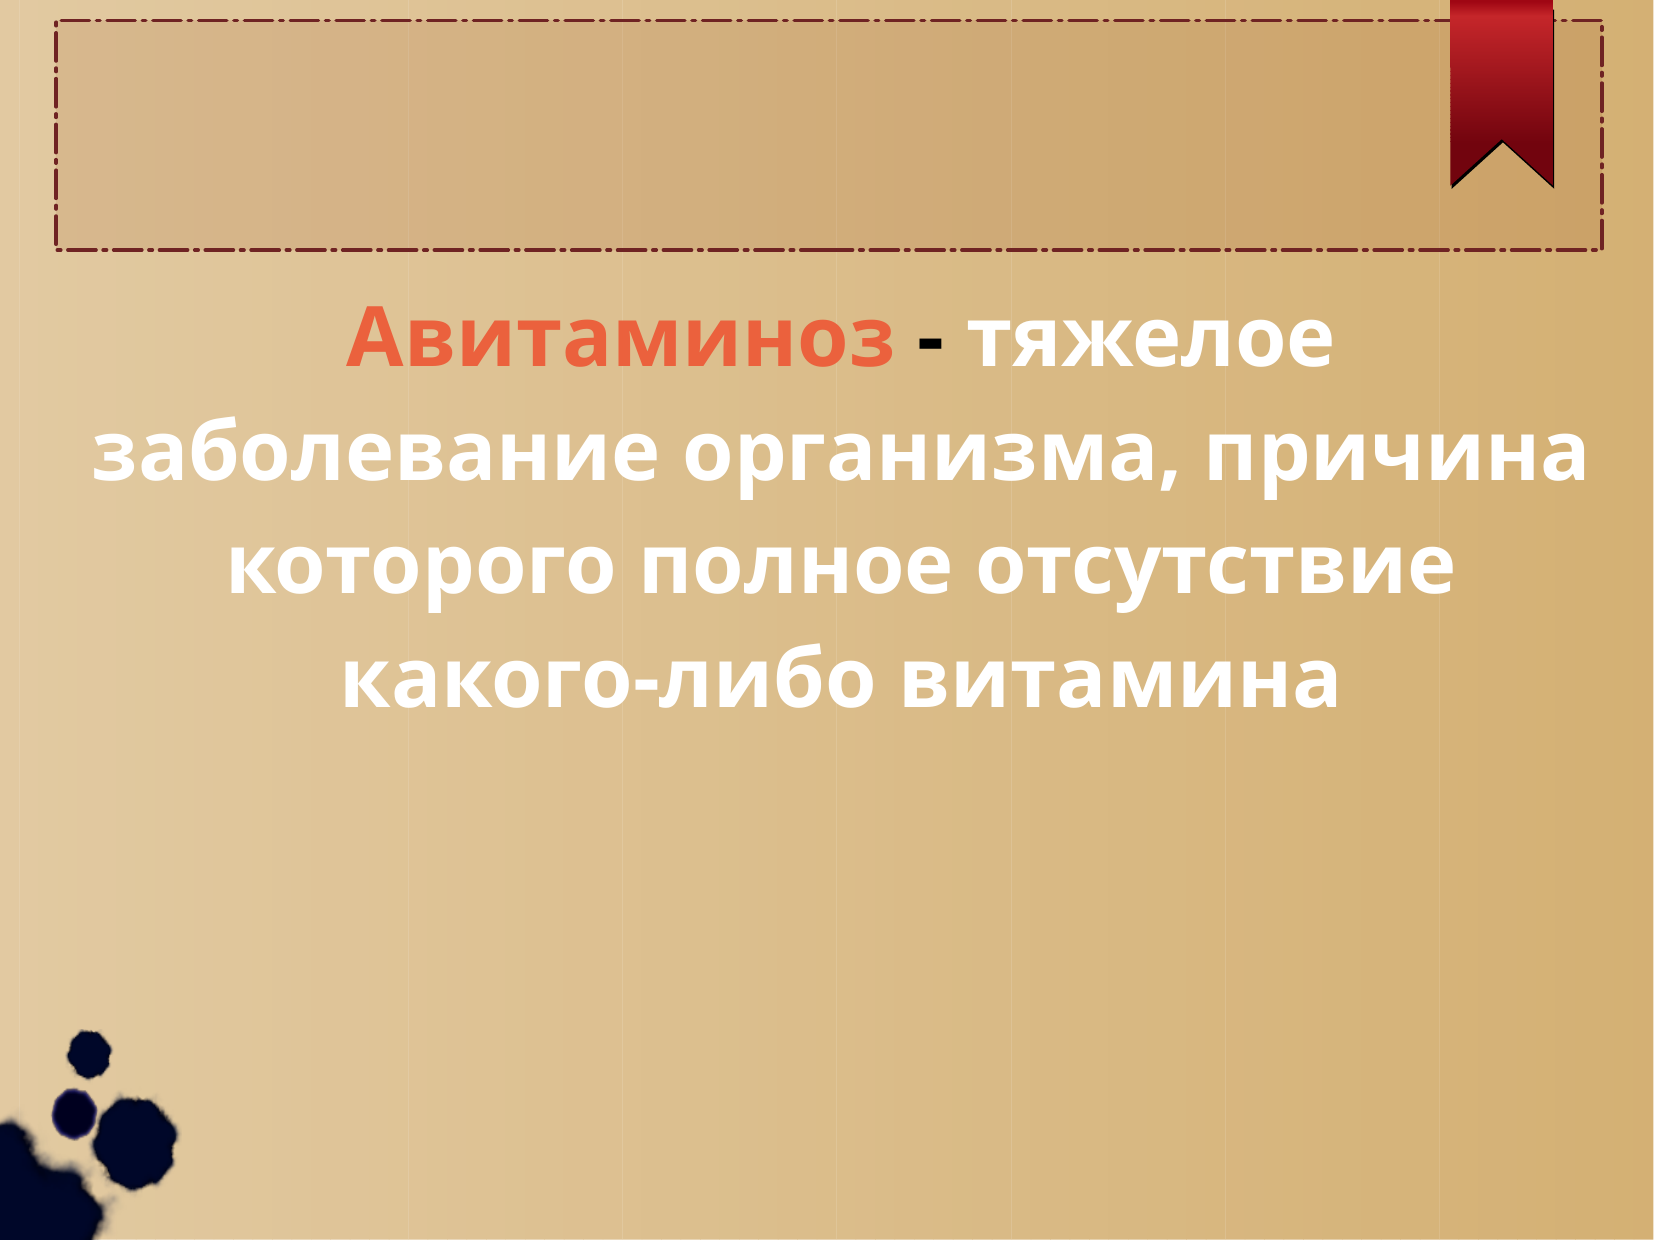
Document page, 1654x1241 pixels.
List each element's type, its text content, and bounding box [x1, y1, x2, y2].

subtitle Авитаминоз - тяжелое заболевание организма, причина которого полное отсутствие какого-либо витамина [59, 94, 1625, 916]
